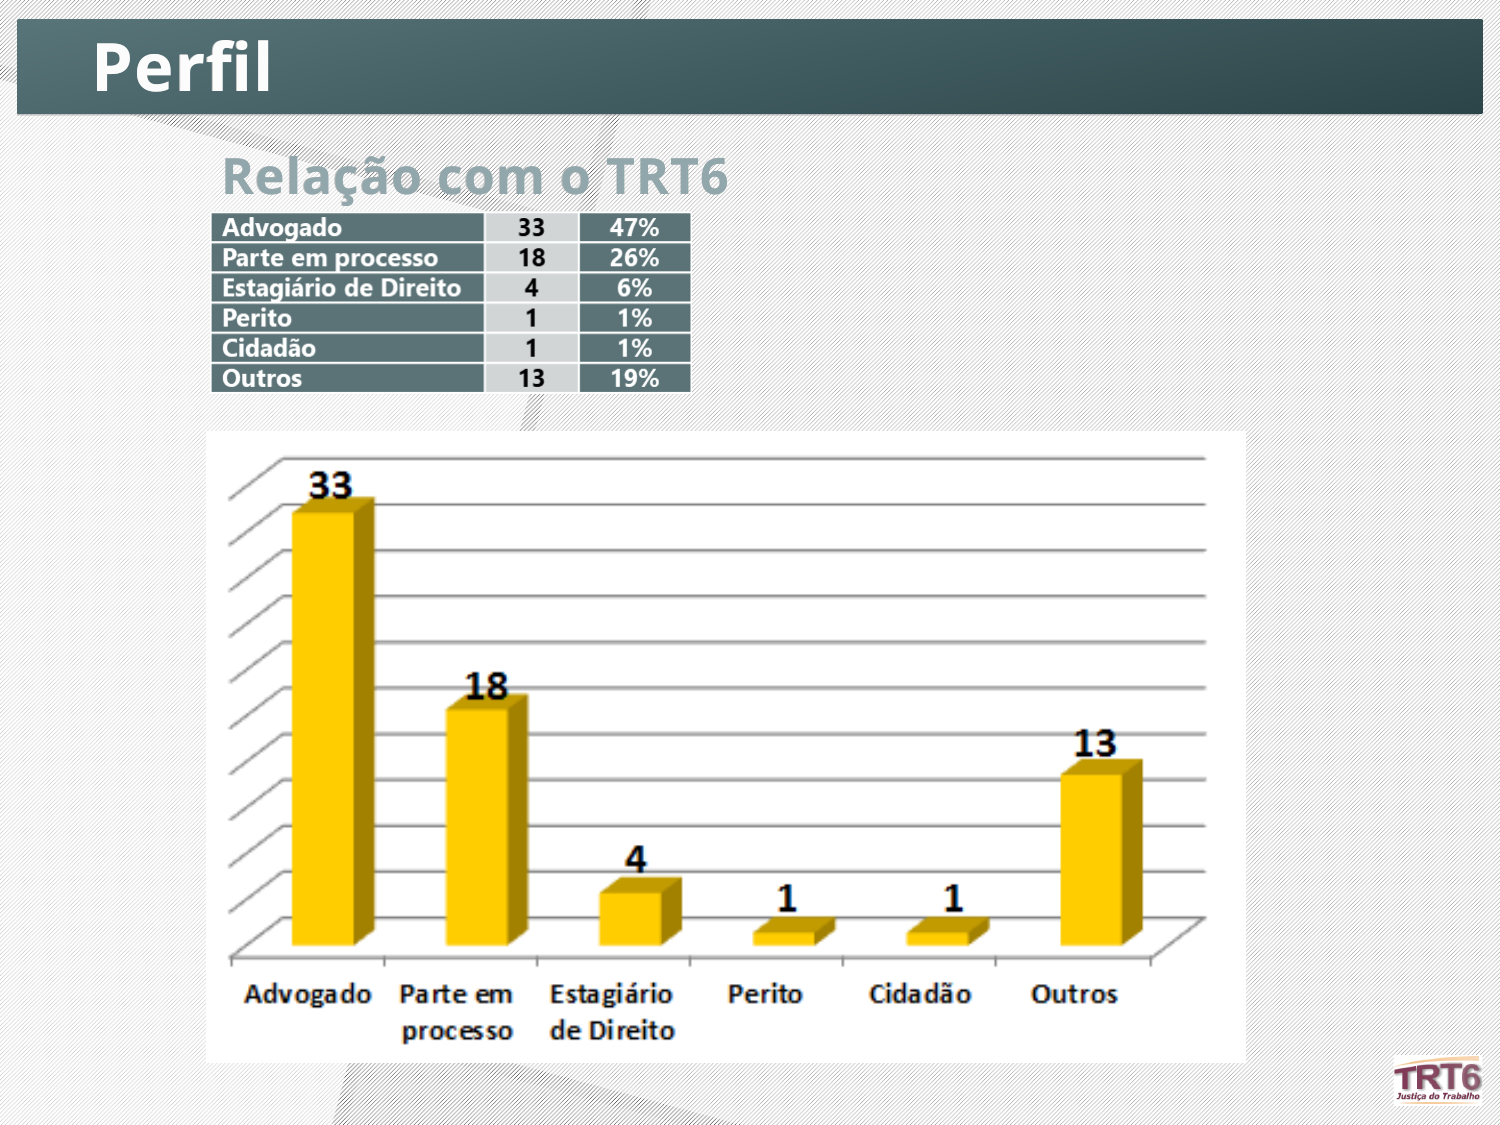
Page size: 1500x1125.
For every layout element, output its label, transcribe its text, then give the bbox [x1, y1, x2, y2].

picture [206, 431, 1246, 1063]
picture [210, 203, 692, 407]
text_box [18, 19, 1482, 114]
text_box Perfil [77, 18, 1270, 113]
picture [1393, 1055, 1483, 1106]
text_box Relação com o TRT6 [207, 137, 1270, 212]
